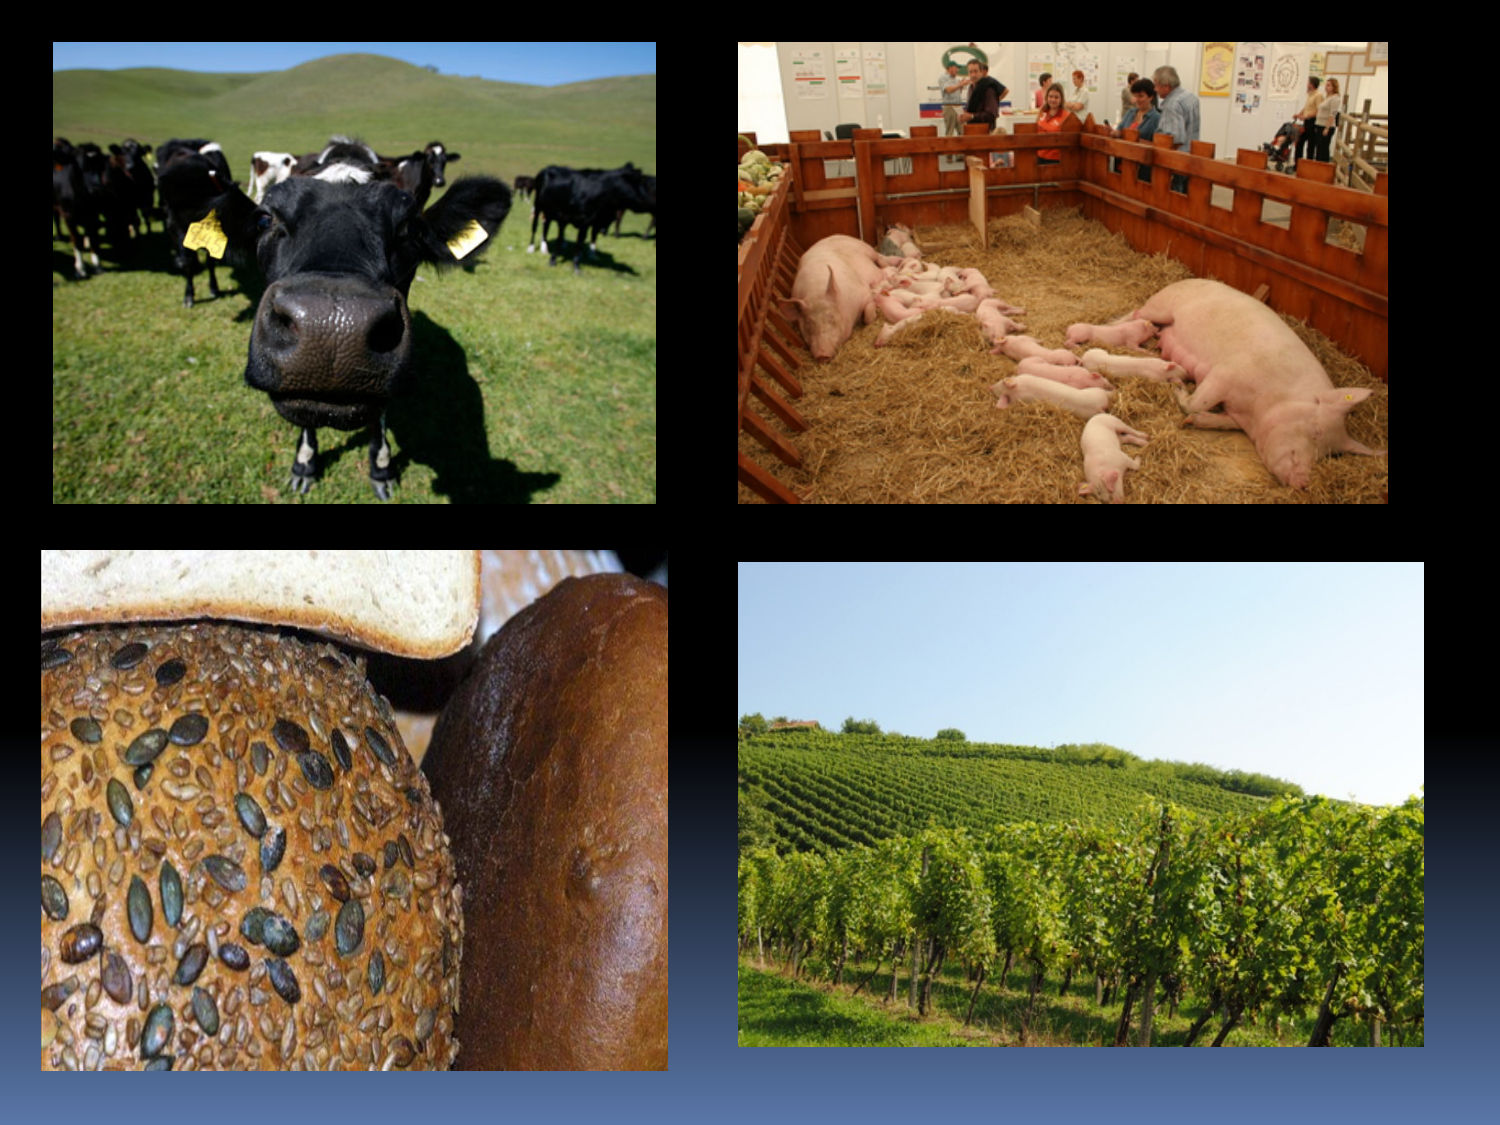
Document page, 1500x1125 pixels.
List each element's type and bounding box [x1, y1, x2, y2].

picture [738, 562, 1424, 1047]
picture [738, 42, 1388, 504]
picture [41, 550, 668, 1071]
picture [53, 42, 656, 504]
